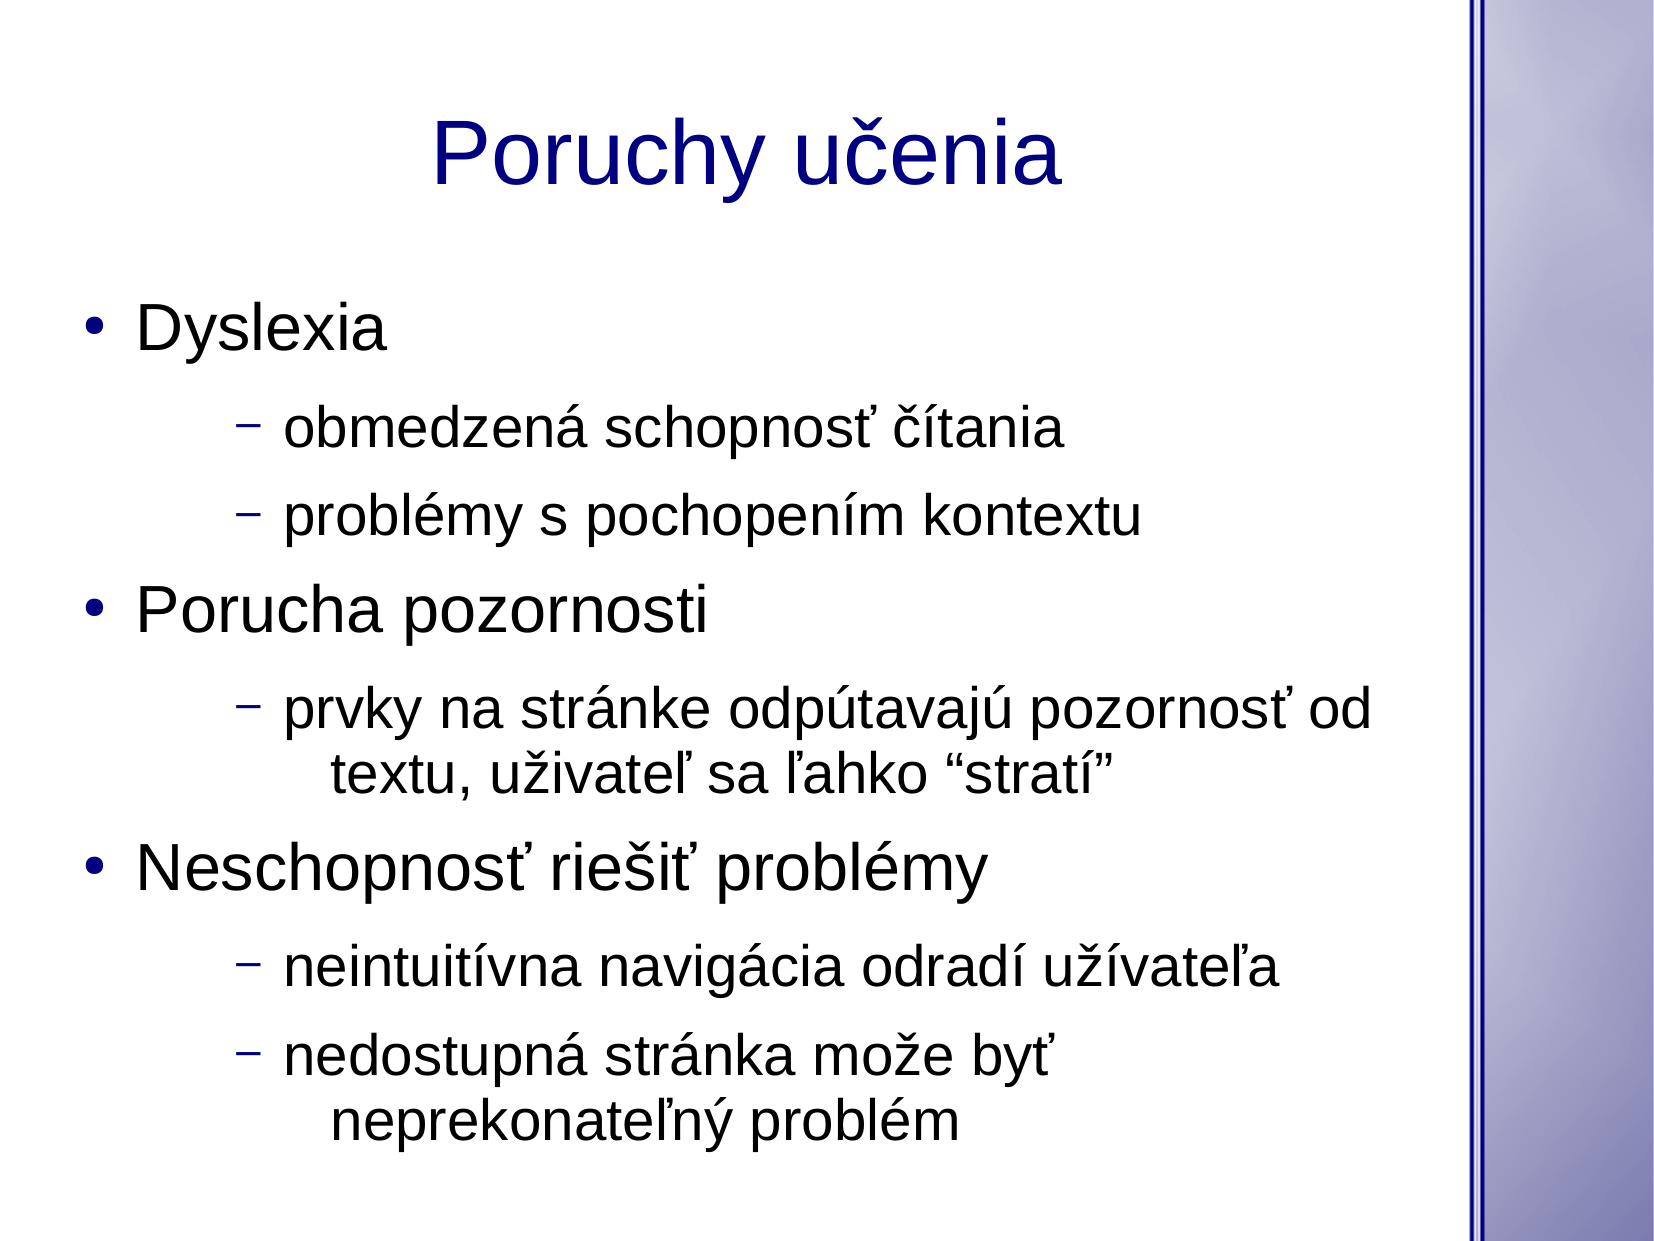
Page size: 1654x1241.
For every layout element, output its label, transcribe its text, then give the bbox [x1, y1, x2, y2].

title Poruchy učenia [47, 56, 1447, 250]
picture [0, 0, 1654, 1241]
list Dyslexia obmedzená schopnosť čítania problémy s pochopením kontextu Porucha pozornosti prvky na stránke odpútavajú pozornosť od textu, uživateľ sa ľahko “stratí” Neschopnosť riešiť problémy neintuitívna navigácia odradí užívateľa nedostupná stránka može byť neprekonateľný problém [47, 290, 1447, 1151]
